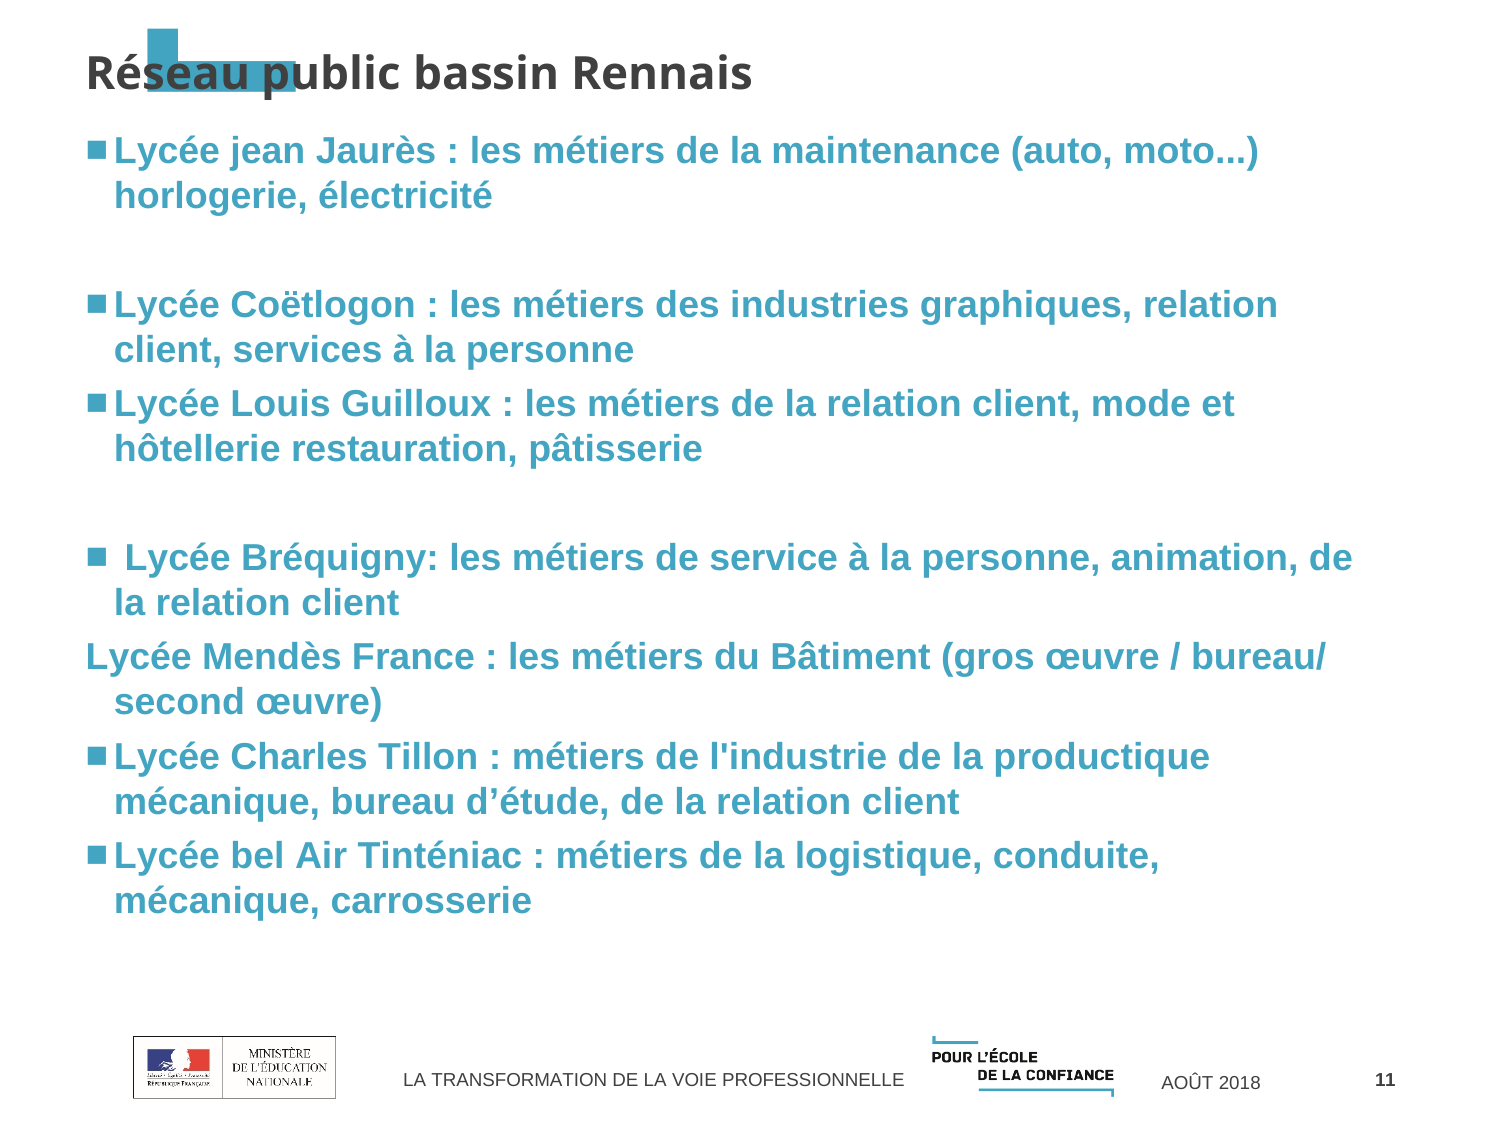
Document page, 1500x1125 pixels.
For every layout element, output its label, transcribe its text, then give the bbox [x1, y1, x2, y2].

text_box Lycée jean Jaurès : les métiers de la maintenance (auto, moto...) horlogerie, électricité Lycée Coëtlogon : les métiers des industries graphiques, relation client, services à la personne Lycée Louis Guilloux : les métiers de la relation client, mode et hôtellerie restauration, pâtisserie Lycée Bréquigny: les métiers de service à la personne, animation, de la relation client Lycée Mendès France : les métiers du Bâtiment (gros œuvre / bureau/ second œuvre) Lycée Charles Tillon : métiers de l'industrie de la productique mécanique, bureau d’étude, de la relation client Lycée bel Air Tinténiac : métiers de la logistique, conduite, mécanique, carrosserie [70, 118, 1388, 993]
picture [932, 1036, 1114, 1097]
text_box Réseau public bassin Rennais [70, 0, 1335, 118]
text_box <numéro> [1337, 1048, 1412, 1109]
picture [132, 1035, 336, 1099]
